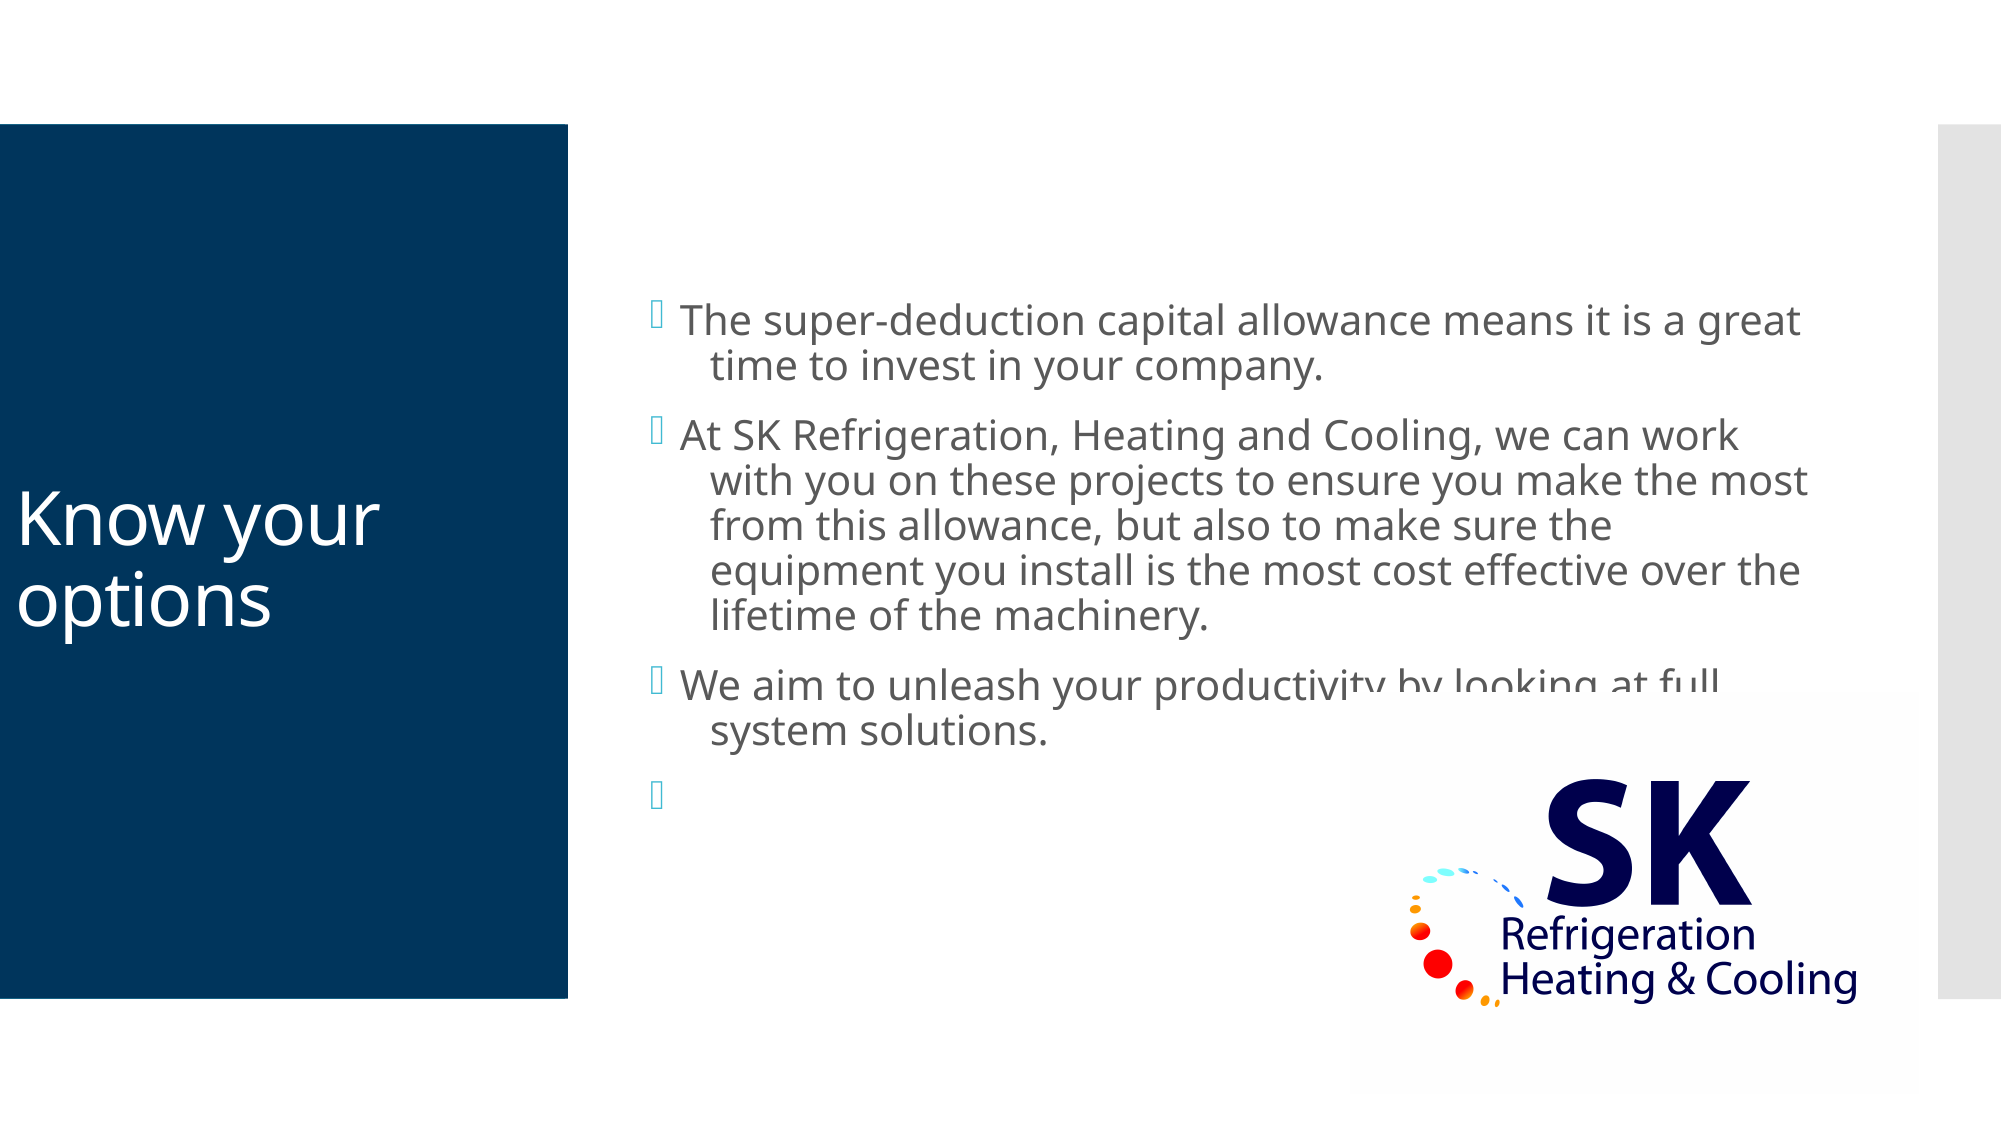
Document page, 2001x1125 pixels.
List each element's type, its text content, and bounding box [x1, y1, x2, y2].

title Know your options [0, 124, 568, 999]
list The super-deduction capital allowance means it is a great time to invest in your company. At SK Refrigeration, Heating and Cooling, we can work with you on these projects to ensure you make the most from this allowance, but also to make sure the equipment you install is the most cost effective over the lifetime of the machinery. We aim to unleash your productivity by looking at full system solutions. [634, 141, 1835, 982]
picture [1350, 692, 1919, 1094]
